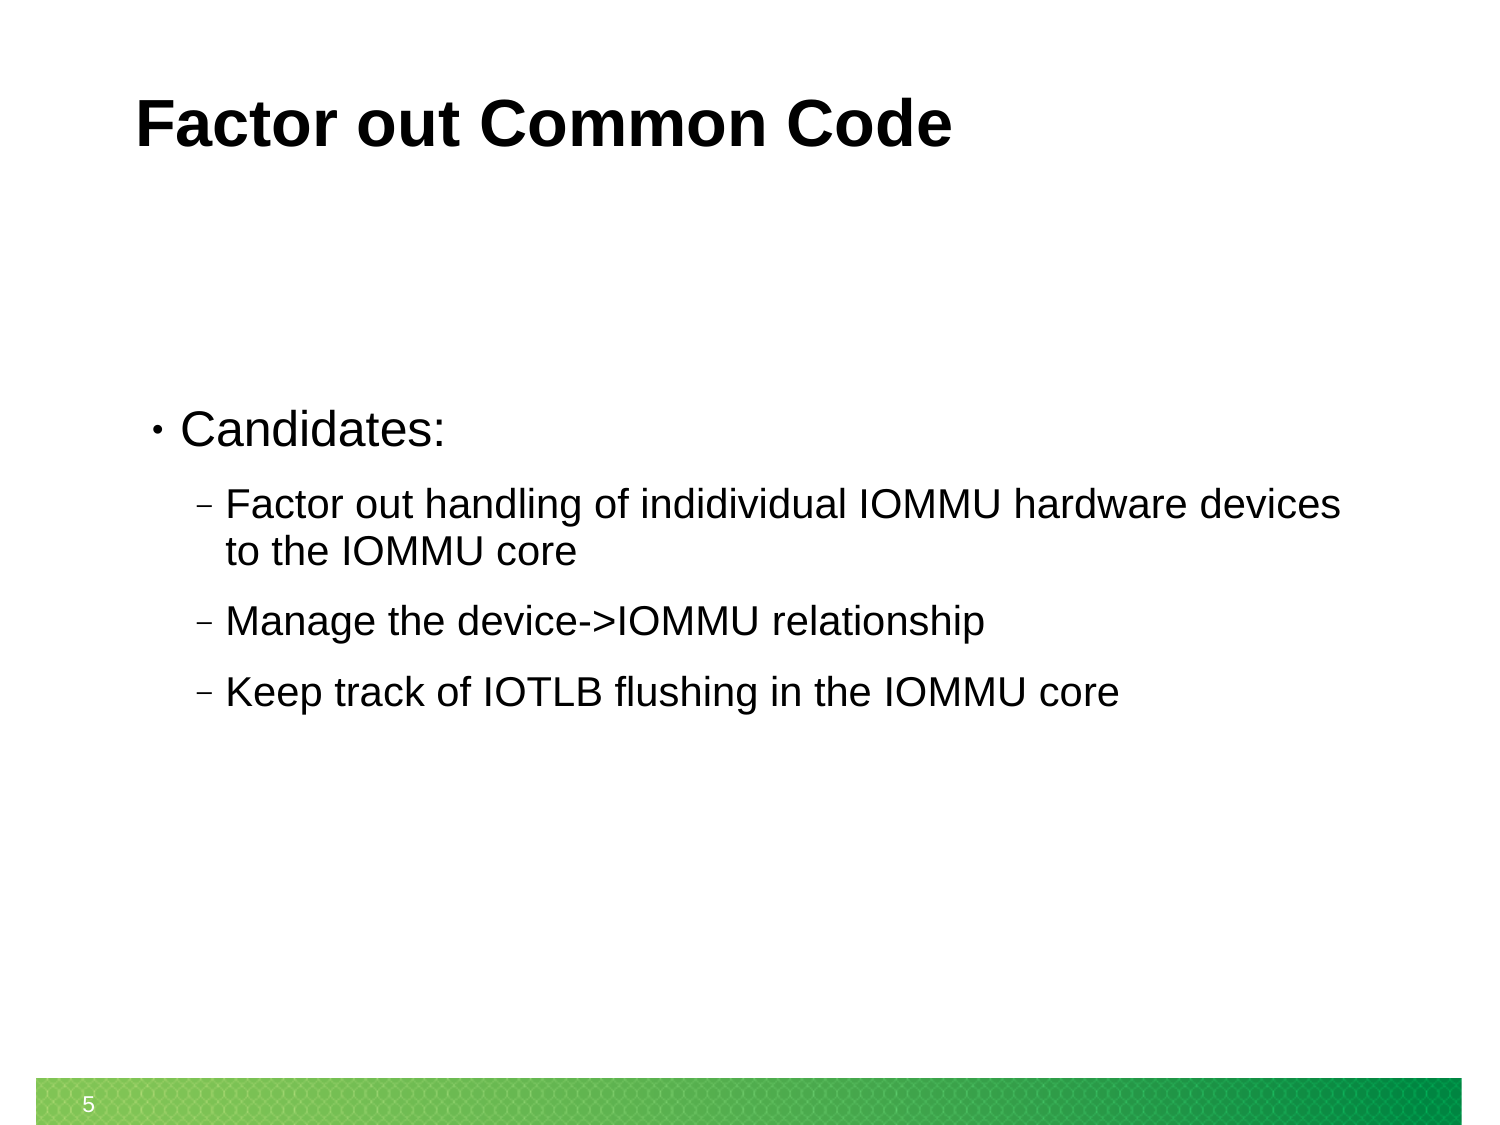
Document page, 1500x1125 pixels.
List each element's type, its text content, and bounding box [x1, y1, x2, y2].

picture [36, 1078, 1462, 1125]
list Candidates: Factor out handling of indidividual IOMMU hardware devices to the IOMMU core Manage the device->IOMMU relationship Keep track of IOTLB flushing in the IOMMU core [128, 239, 1366, 877]
title Factor out Common Code [135, 41, 1372, 204]
